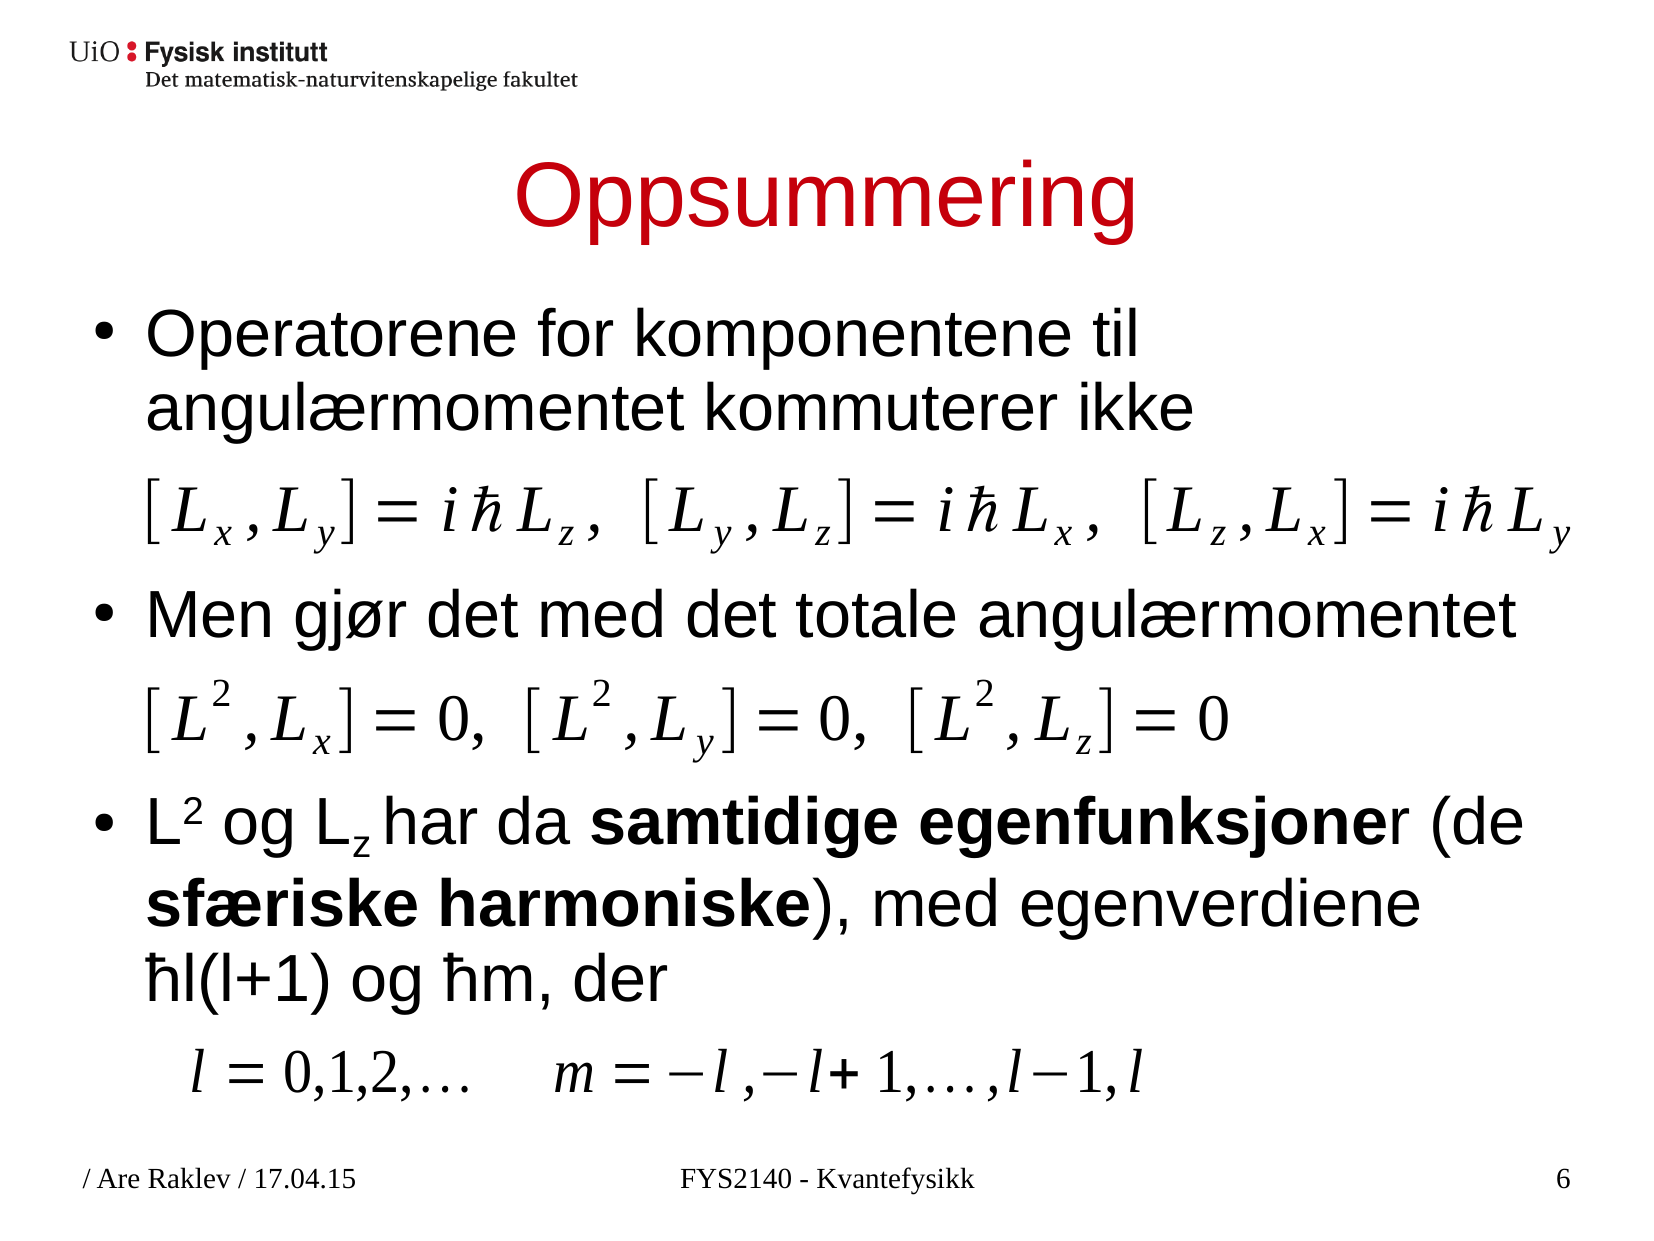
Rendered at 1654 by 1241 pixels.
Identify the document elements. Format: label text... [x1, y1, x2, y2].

title Oppsummering [82, 90, 1571, 298]
list Operatorene for komponentene til angulærmomentet kommuterer ikke Men gjør det med det totale angulærmomentet L2 og Lz har da samtidige egenfunksjoner (de sfæriske harmoniske), med egenverdiene ħl(l+1) og ħm, der [74, 295, 1567, 1100]
picture [68, 37, 581, 93]
chart [184, 1037, 1152, 1107]
chart [138, 670, 1238, 764]
chart [138, 469, 1577, 556]
